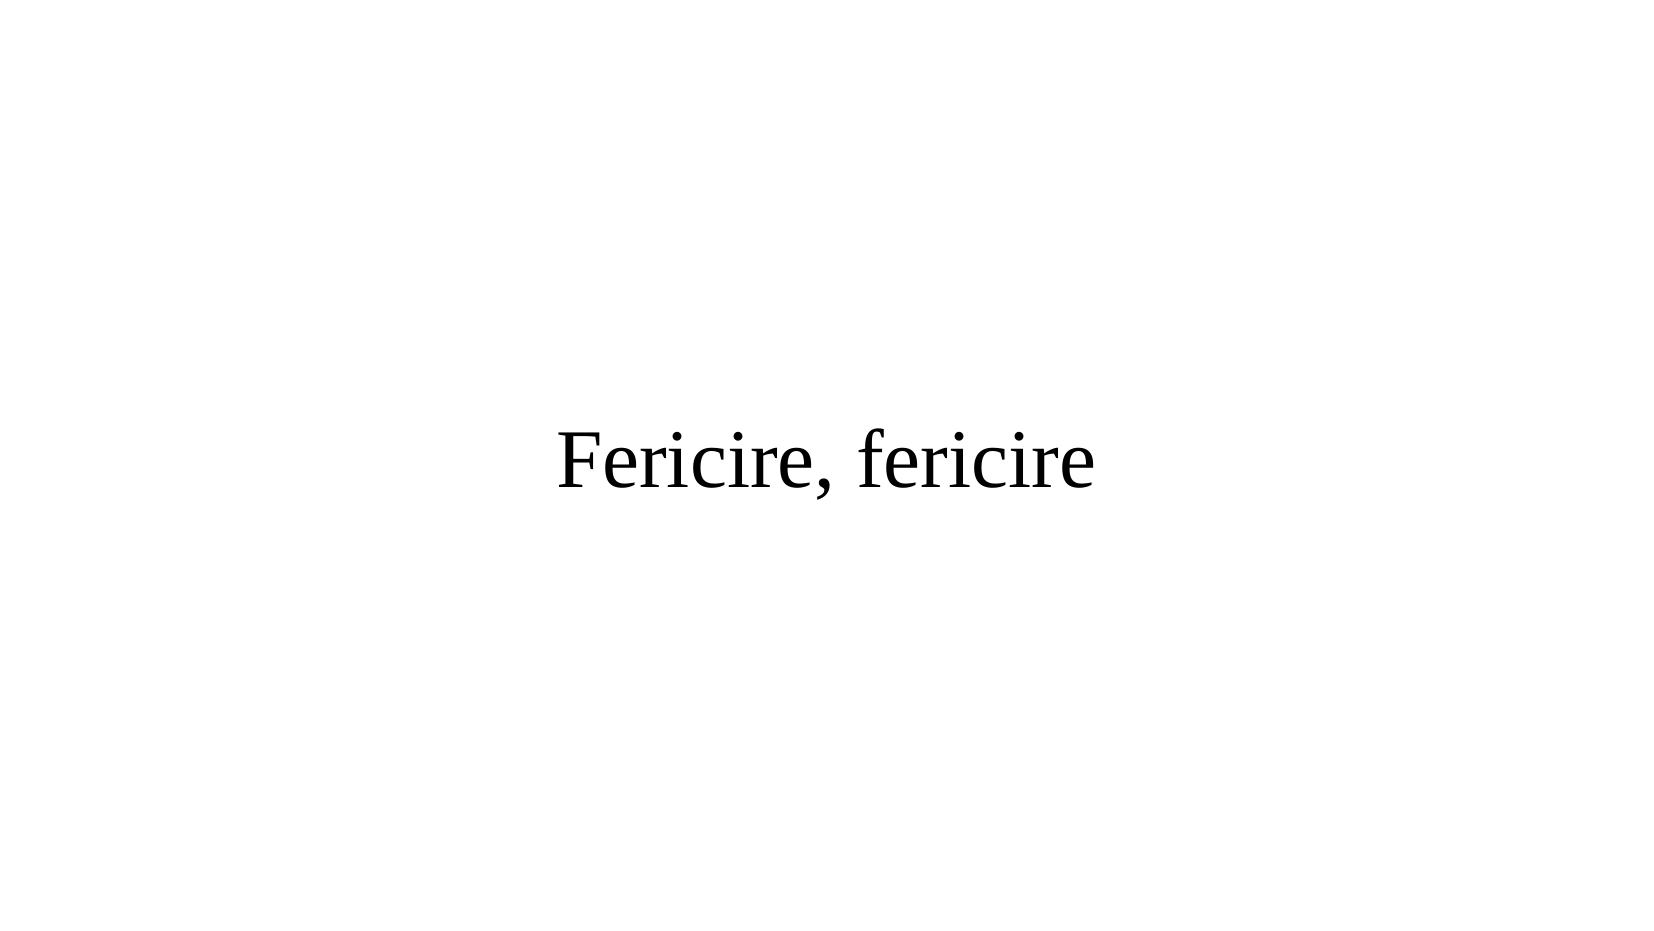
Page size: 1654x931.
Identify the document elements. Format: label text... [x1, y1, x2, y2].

subtitle Fericire, fericire [0, 396, 1654, 505]
